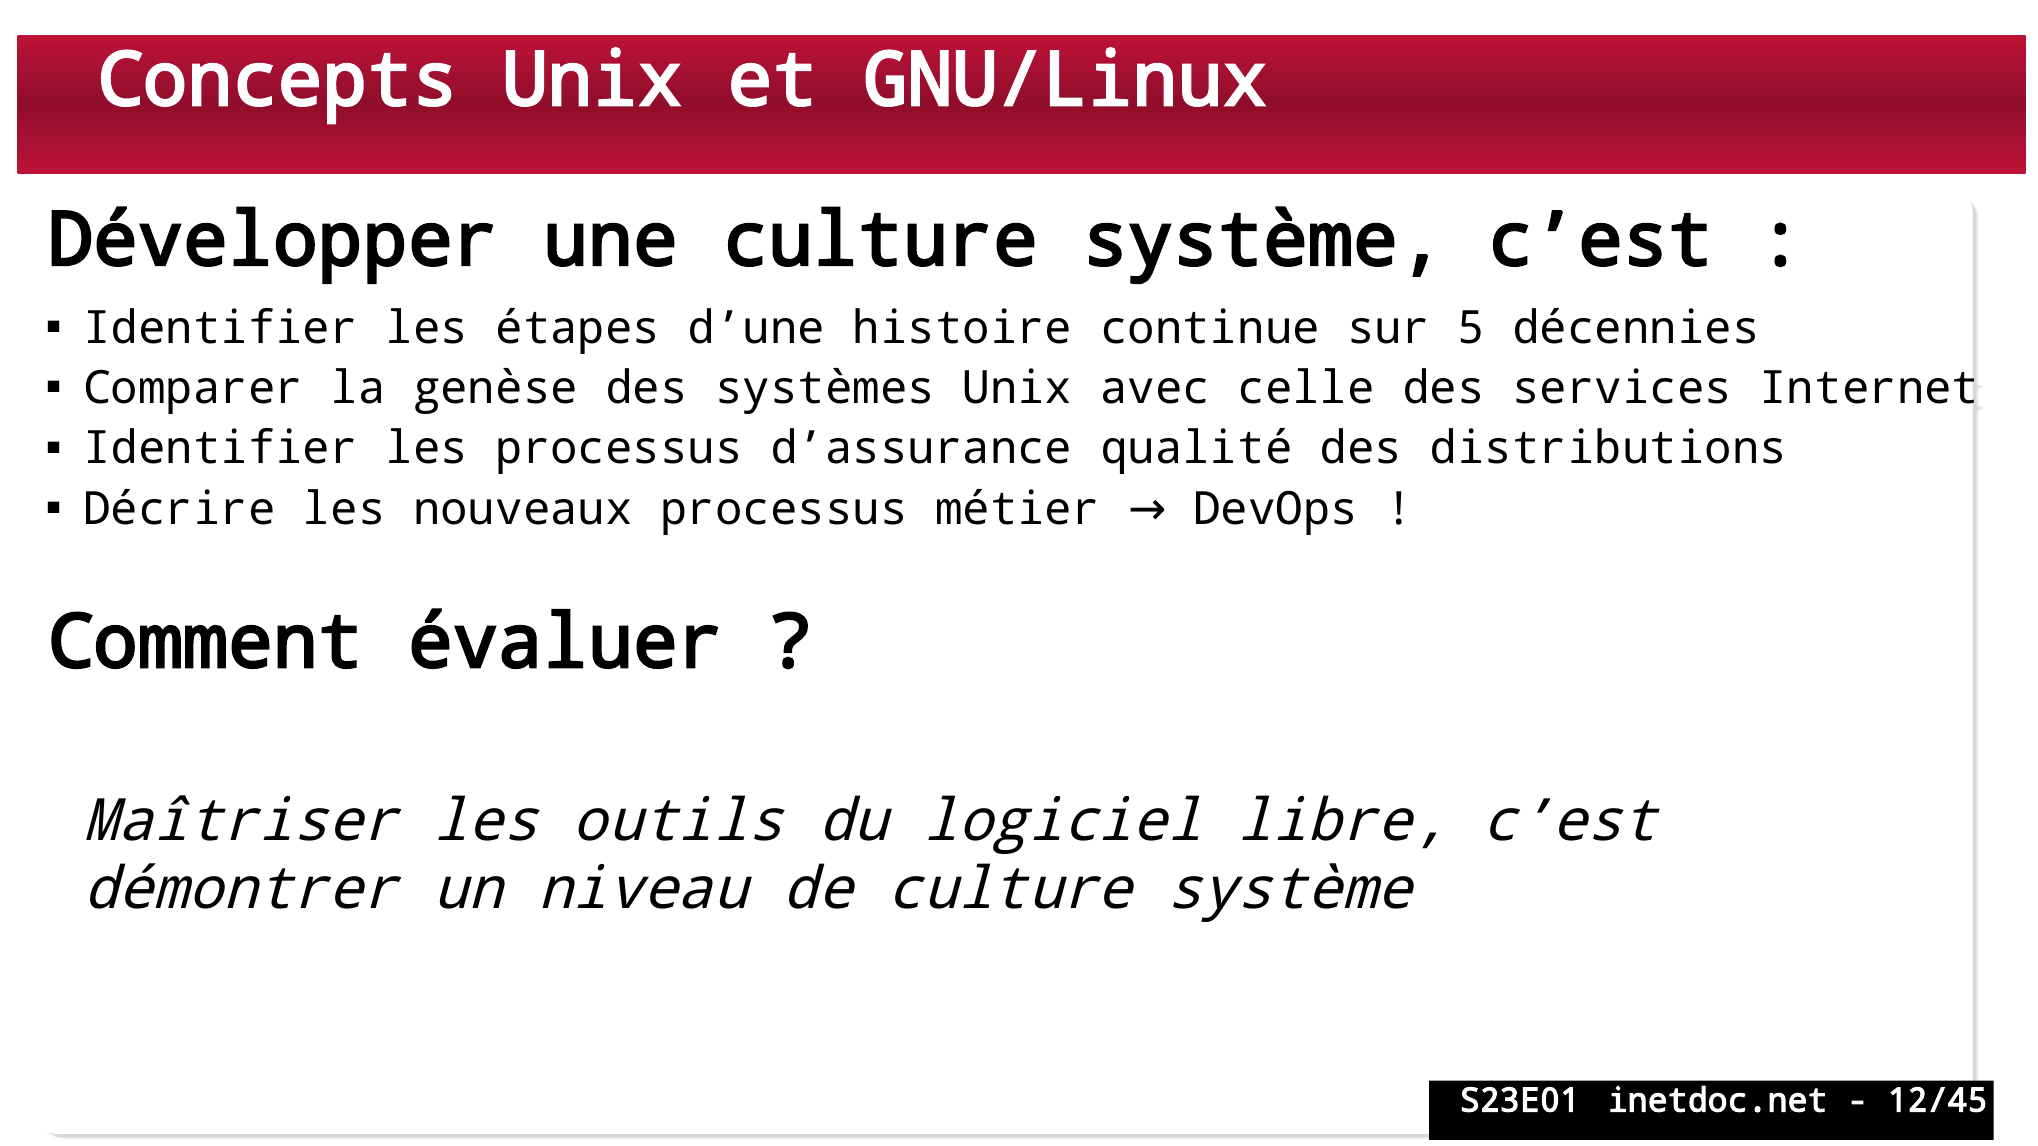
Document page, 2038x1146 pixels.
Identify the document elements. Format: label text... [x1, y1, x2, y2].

text_box S23E01 inetdoc.net - <numéro>/45 [1429, 1080, 1994, 1140]
text_box Concepts Unix et GNU/Linux [17, 35, 2026, 174]
text_box Développer une culture système, c’est : Identifier les étapes d’une histoire continue sur 5 décennies Comparer la genèse des systèmes Unix avec celle des services Internet Identifier les processus d’assurance qualité des distributions Décrire les nouveaux processus métier → DevOps ! Comment évaluer ? Maîtriser les outils du logiciel libre, c’est démontrer un niveau de culture système [35, 188, 1973, 1134]
